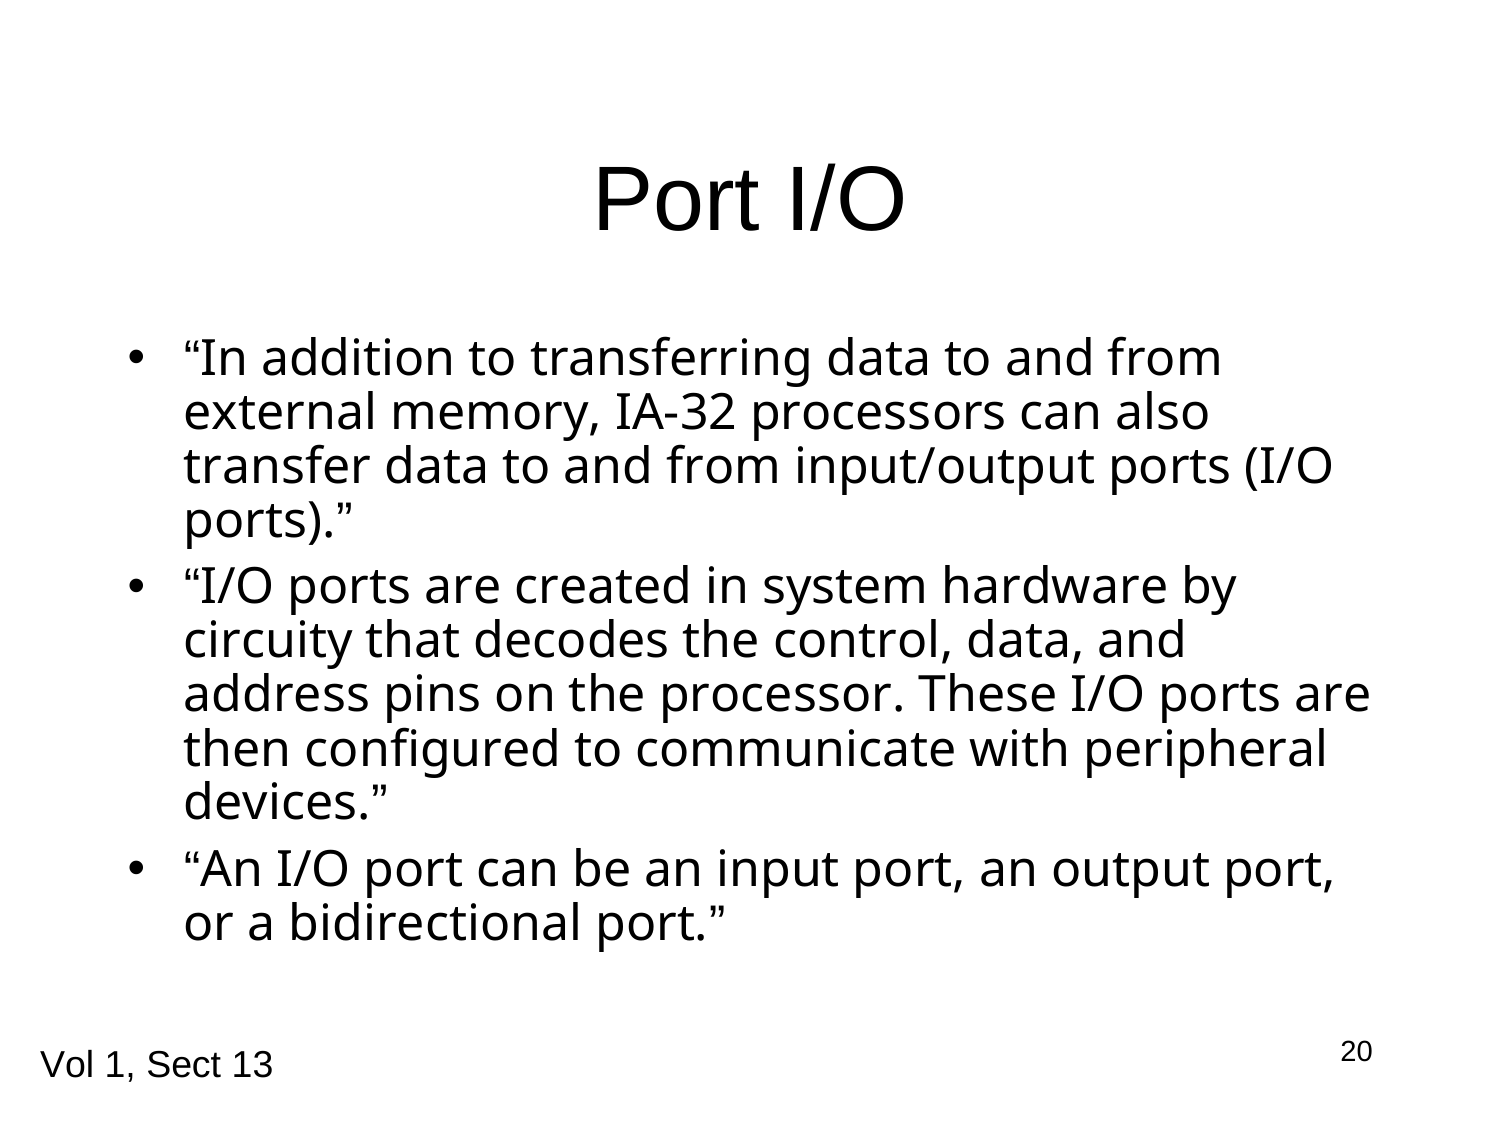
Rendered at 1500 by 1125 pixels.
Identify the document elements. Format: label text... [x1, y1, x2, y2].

text_box Vol 1, Sect 13 [25, 1032, 289, 1093]
title Port I/O [112, 99, 1388, 288]
list “In addition to transferring data to and from external memory, IA-32 processors can also transfer data to and from input/output ports (I/O ports).” “I/O ports are created in system hardware by circuity that decodes the control, data, and address pins on the processor. These I/O ports are then configured to communicate with peripheral devices.” “An I/O port can be an input port, an output port, or a bidirectional port.” [112, 324, 1388, 1001]
text_box <number> [1074, 1025, 1388, 1101]
